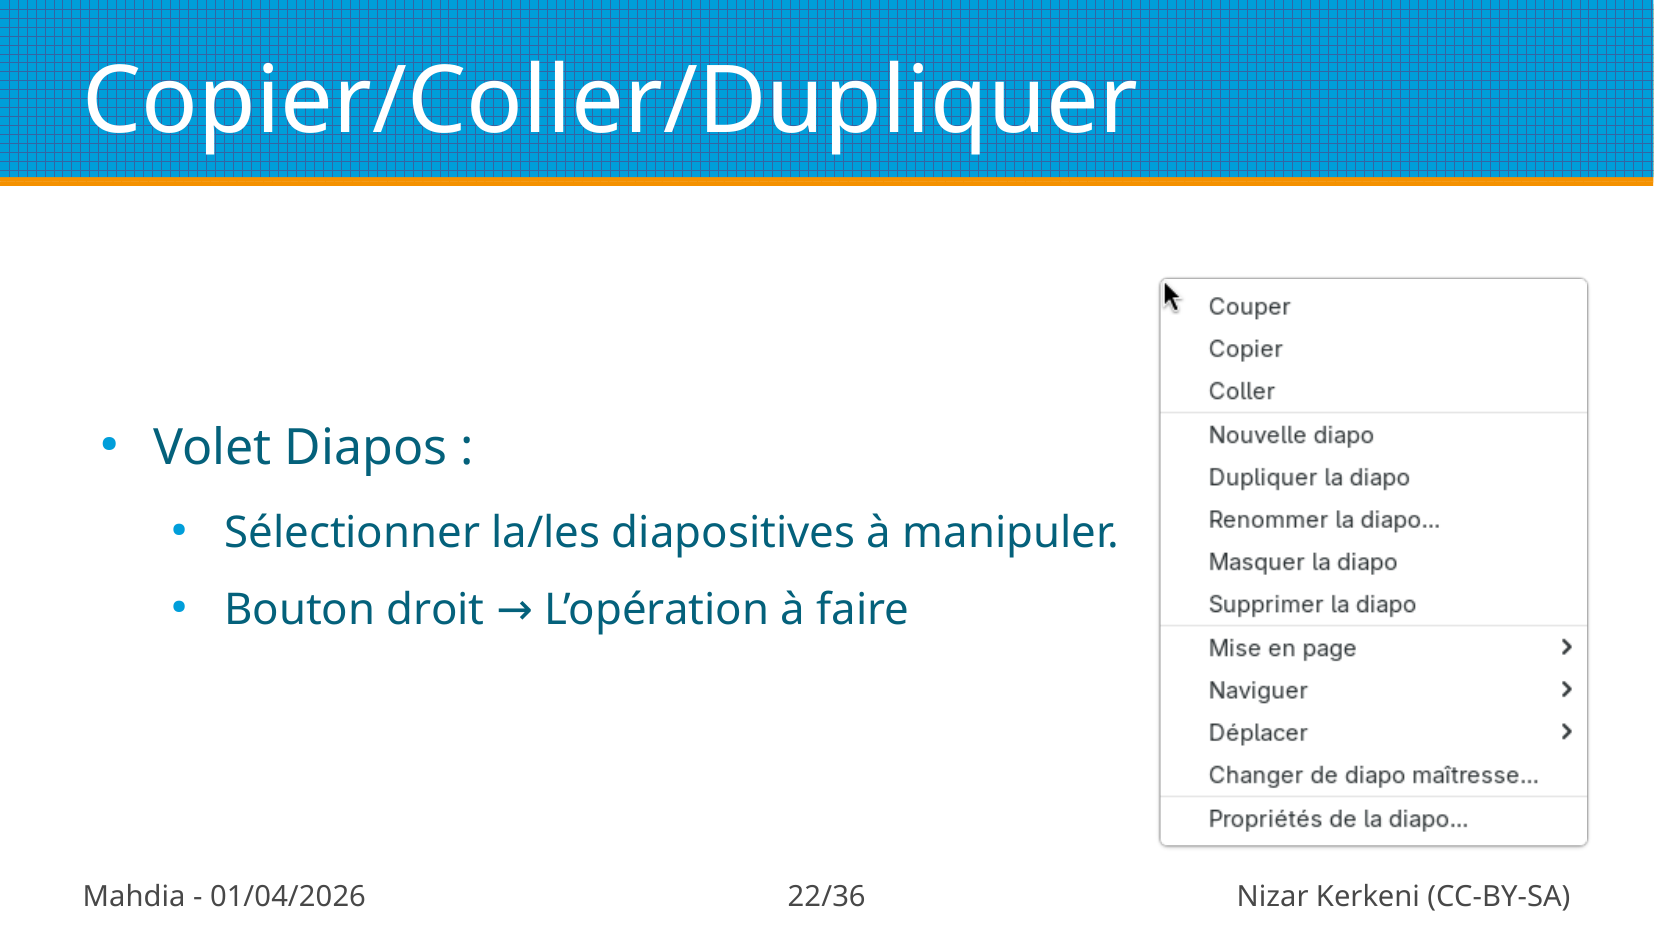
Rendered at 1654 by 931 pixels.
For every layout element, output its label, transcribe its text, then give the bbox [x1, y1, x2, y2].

picture [1151, 271, 1597, 857]
title Copier/Coller/Dupliquer [82, 14, 1571, 178]
list Volet Diapos : Sélectionner la/les diapositives à manipuler. Bouton droit → L’opération à faire [82, 236, 1571, 813]
